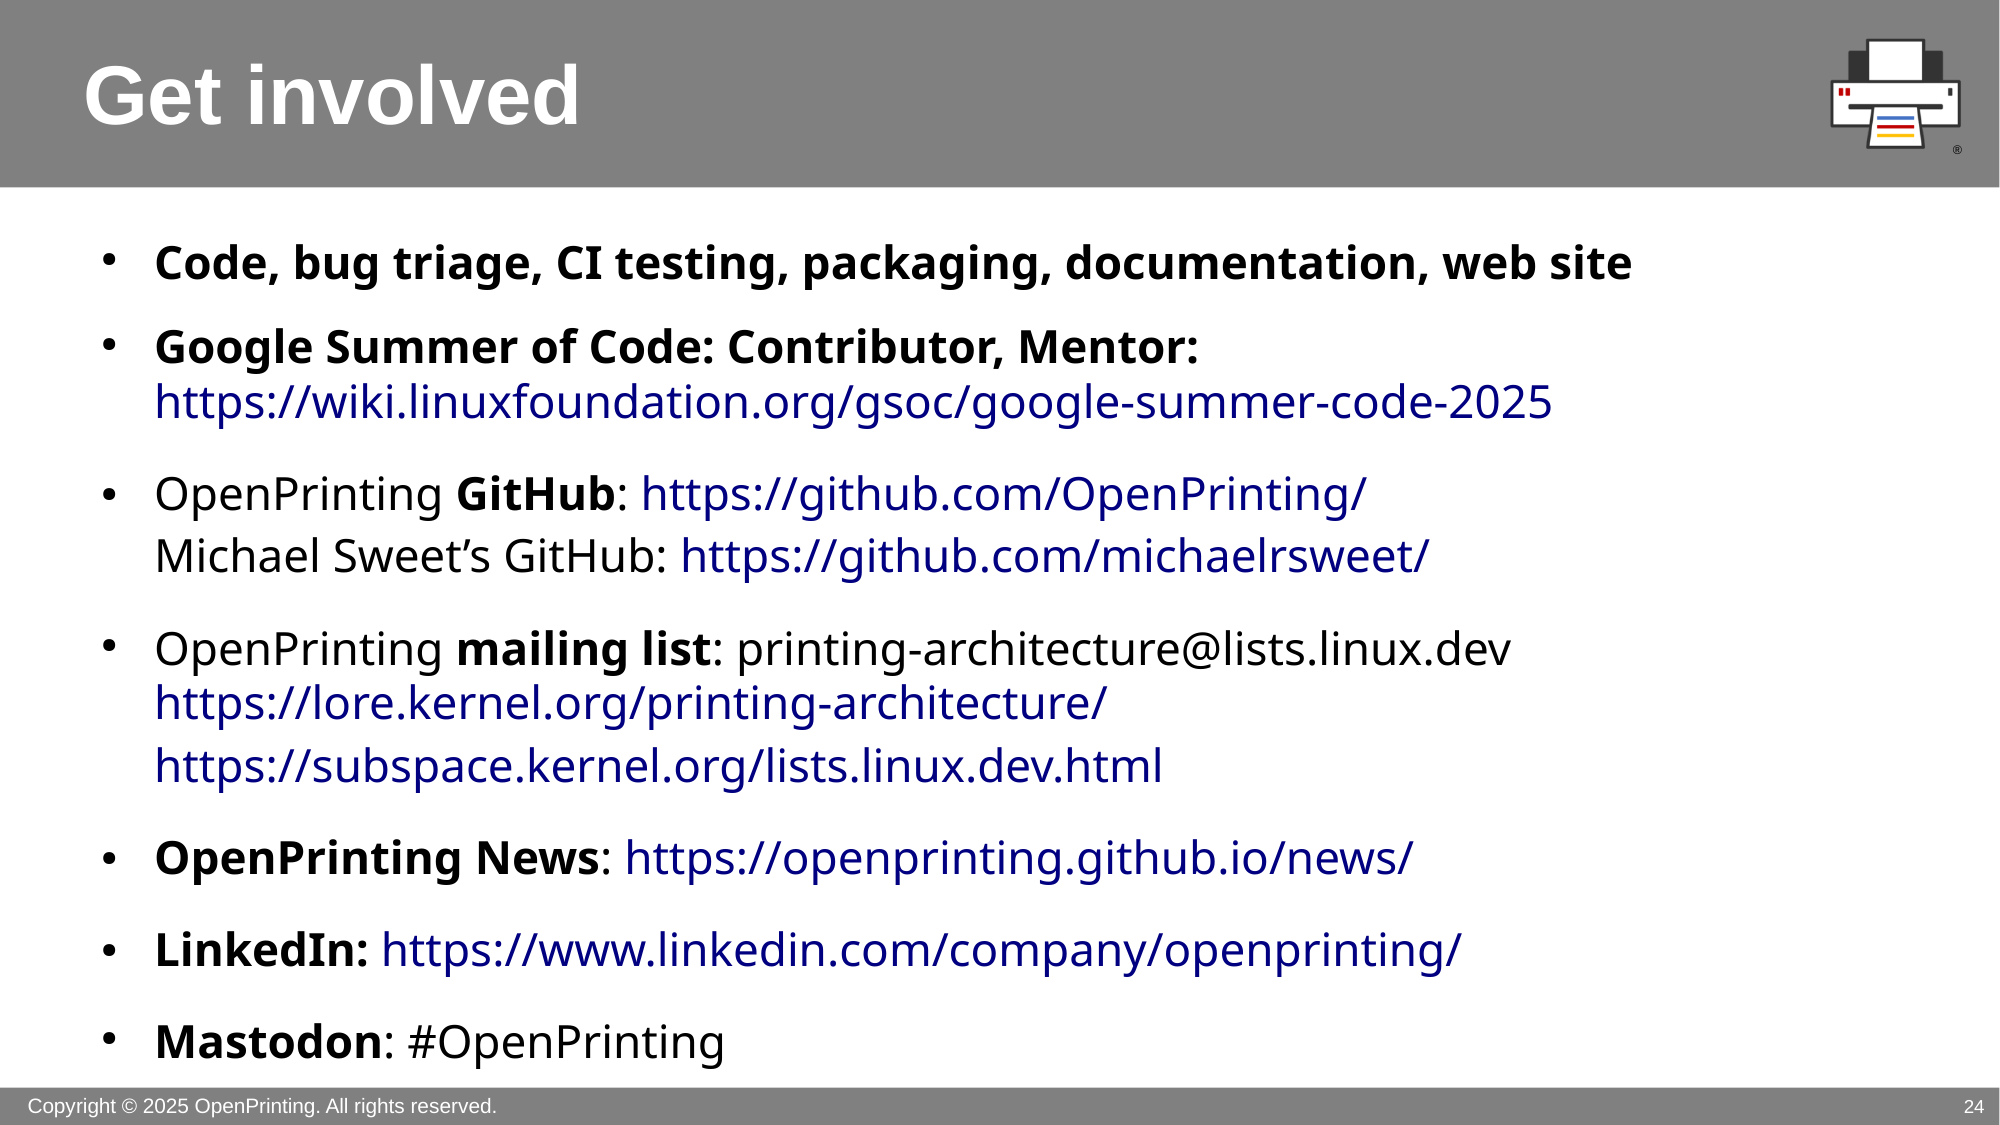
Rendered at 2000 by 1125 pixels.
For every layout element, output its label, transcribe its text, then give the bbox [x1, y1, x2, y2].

picture [1825, 33, 1966, 154]
title Get involved [75, 7, 1786, 175]
list Code, bug triage, CI testing, packaging, documentation, web site Google Summer of Code: Contributor, Mentor: https://wiki.linuxfoundation.org/gsoc/google-summer-code-2025 OpenPrinting GitHub: https://github.com/OpenPrinting/ Michael Sweet’s GitHub: https://github.com/michaelrsweet/ OpenPrinting mailing list: printing-architecture@lists.linux.dev https://lore.kernel.org/printing-architecture/ https://subspace.kernel.org/lists.linux.dev.html OpenPrinting News: https://openprinting.github.io/news/ LinkedIn: https://www.linkedin.com/company/openprinting/ Mastodon: #OpenPrinting [75, 224, 1936, 1067]
